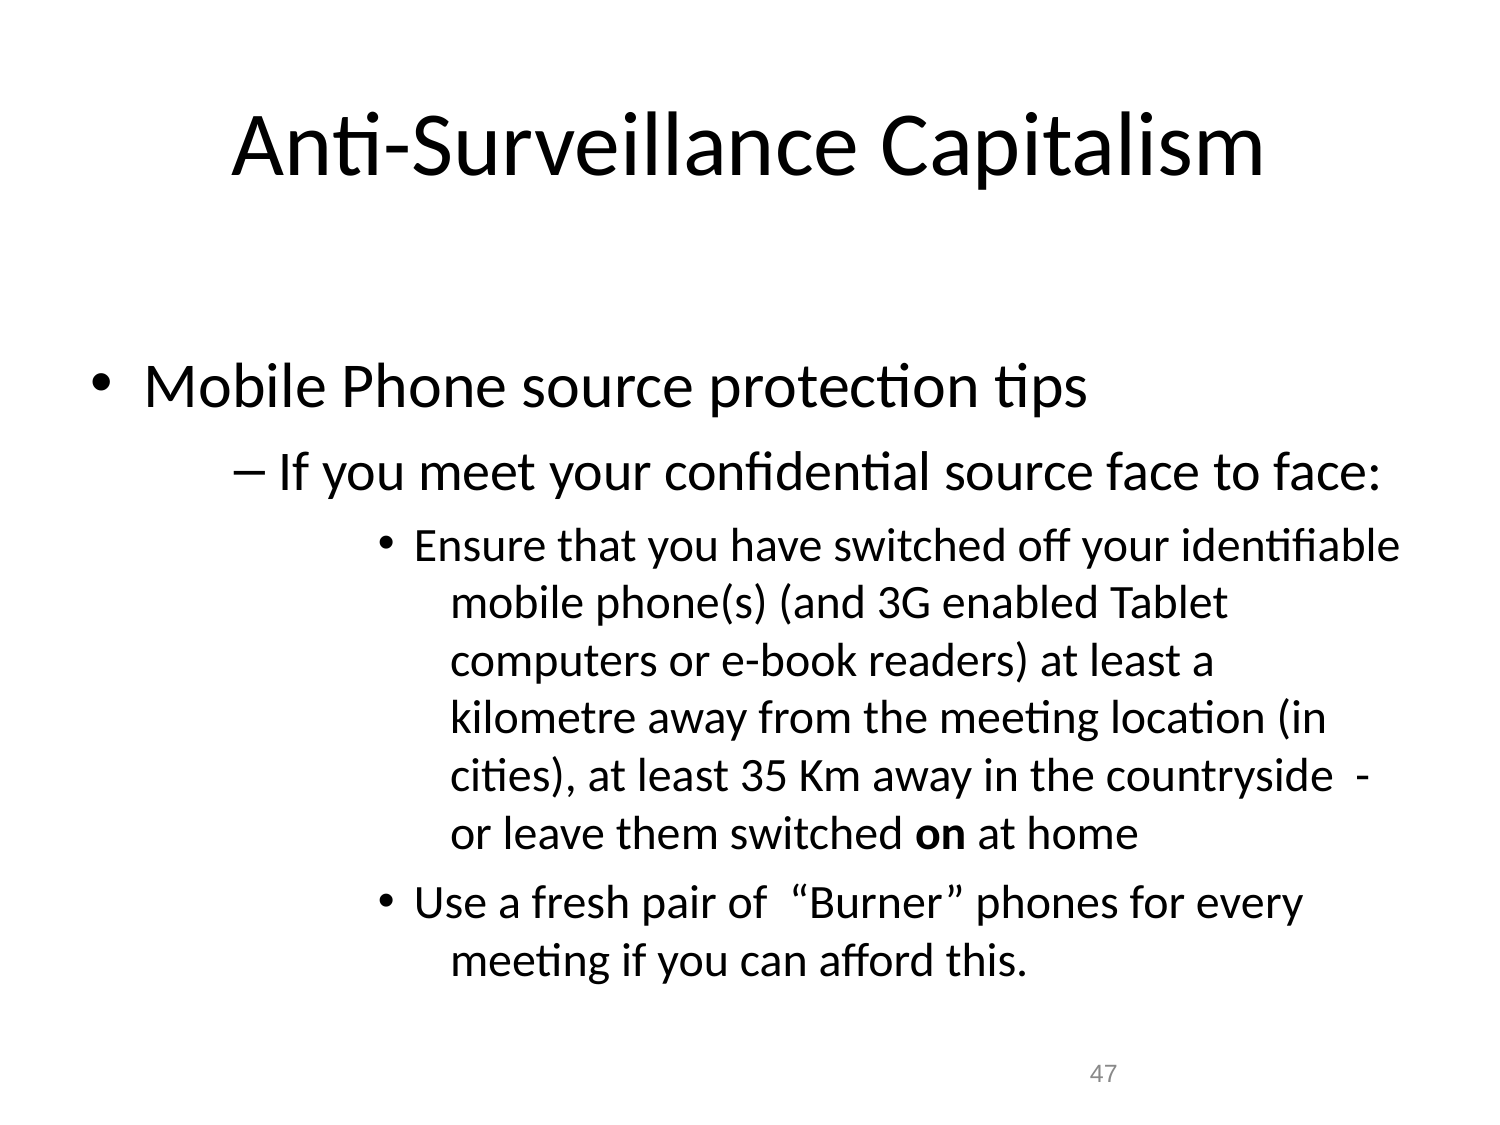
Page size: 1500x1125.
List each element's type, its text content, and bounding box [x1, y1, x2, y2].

list Mobile Phone source protection tips If you meet your confidential source face to face: Ensure that you have switched off your identifiable mobile phone(s) (and 3G enabled Tablet computers or e-book readers) at least a kilometre away from the meeting location (in cities), at least 35 Km away in the countryside - or leave them switched on at home Use a fresh pair of “Burner” phones for every meeting if you can afford this. [75, 262, 1426, 1005]
text_box 32 [1074, 1042, 1426, 1103]
title Anti-Surveillance Capitalism [75, 45, 1426, 233]
